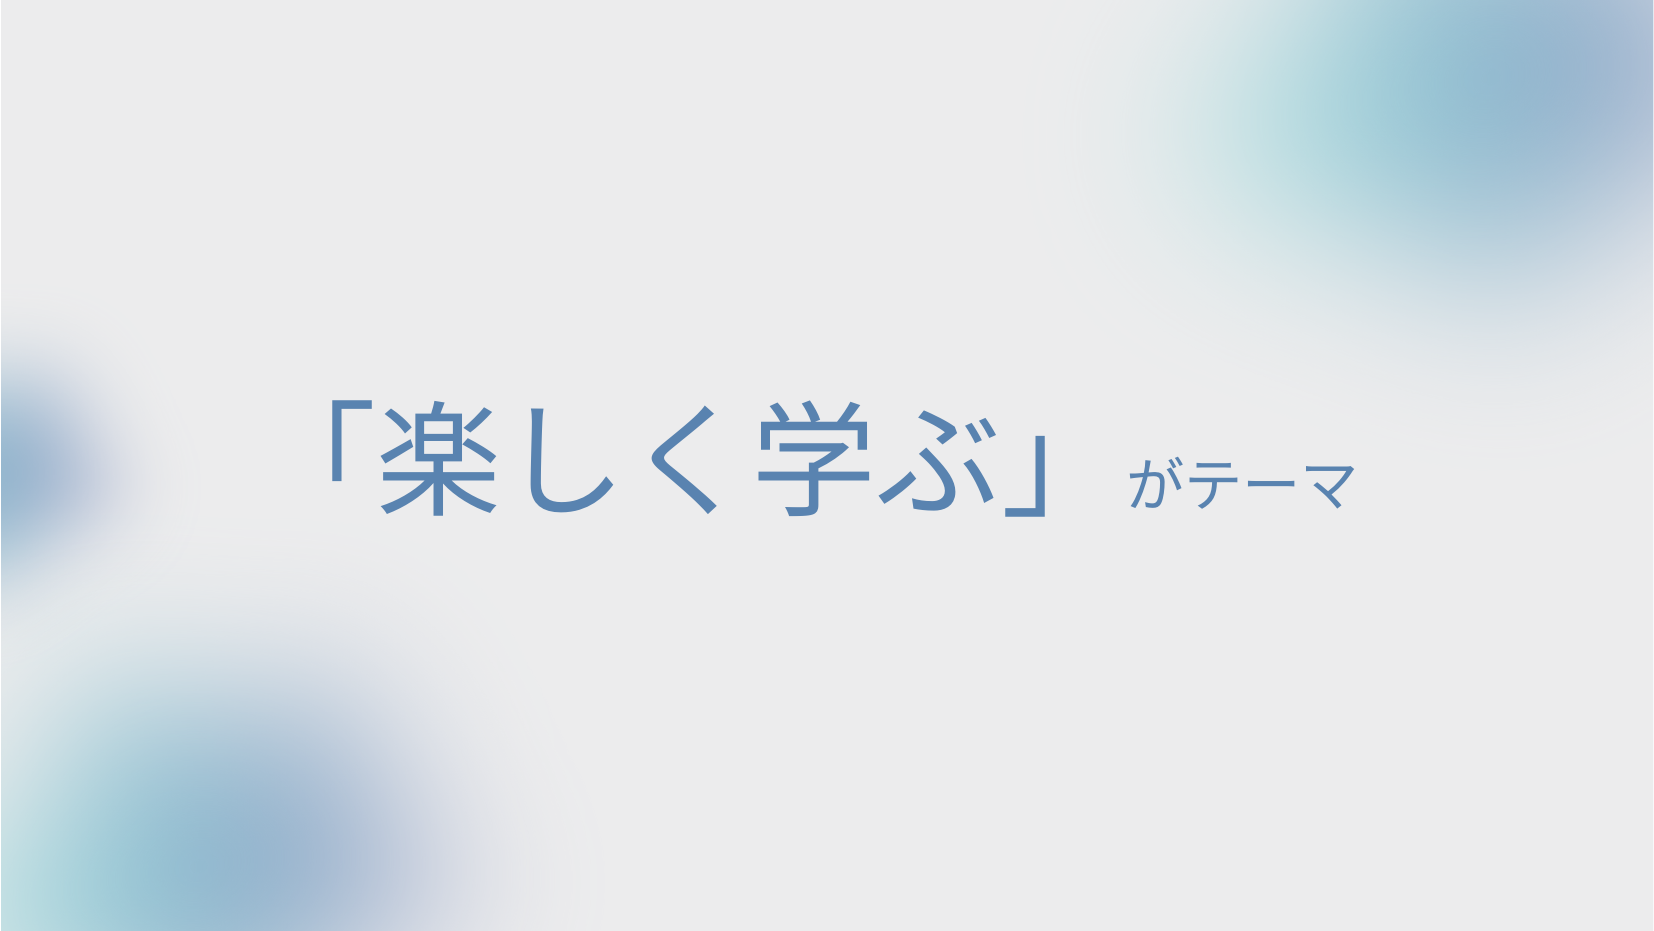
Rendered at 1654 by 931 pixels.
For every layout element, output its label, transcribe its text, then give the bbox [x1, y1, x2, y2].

picture [1, 0, 1654, 931]
text_box 「楽しく学ぶ」がテーマ [236, 354, 1388, 635]
